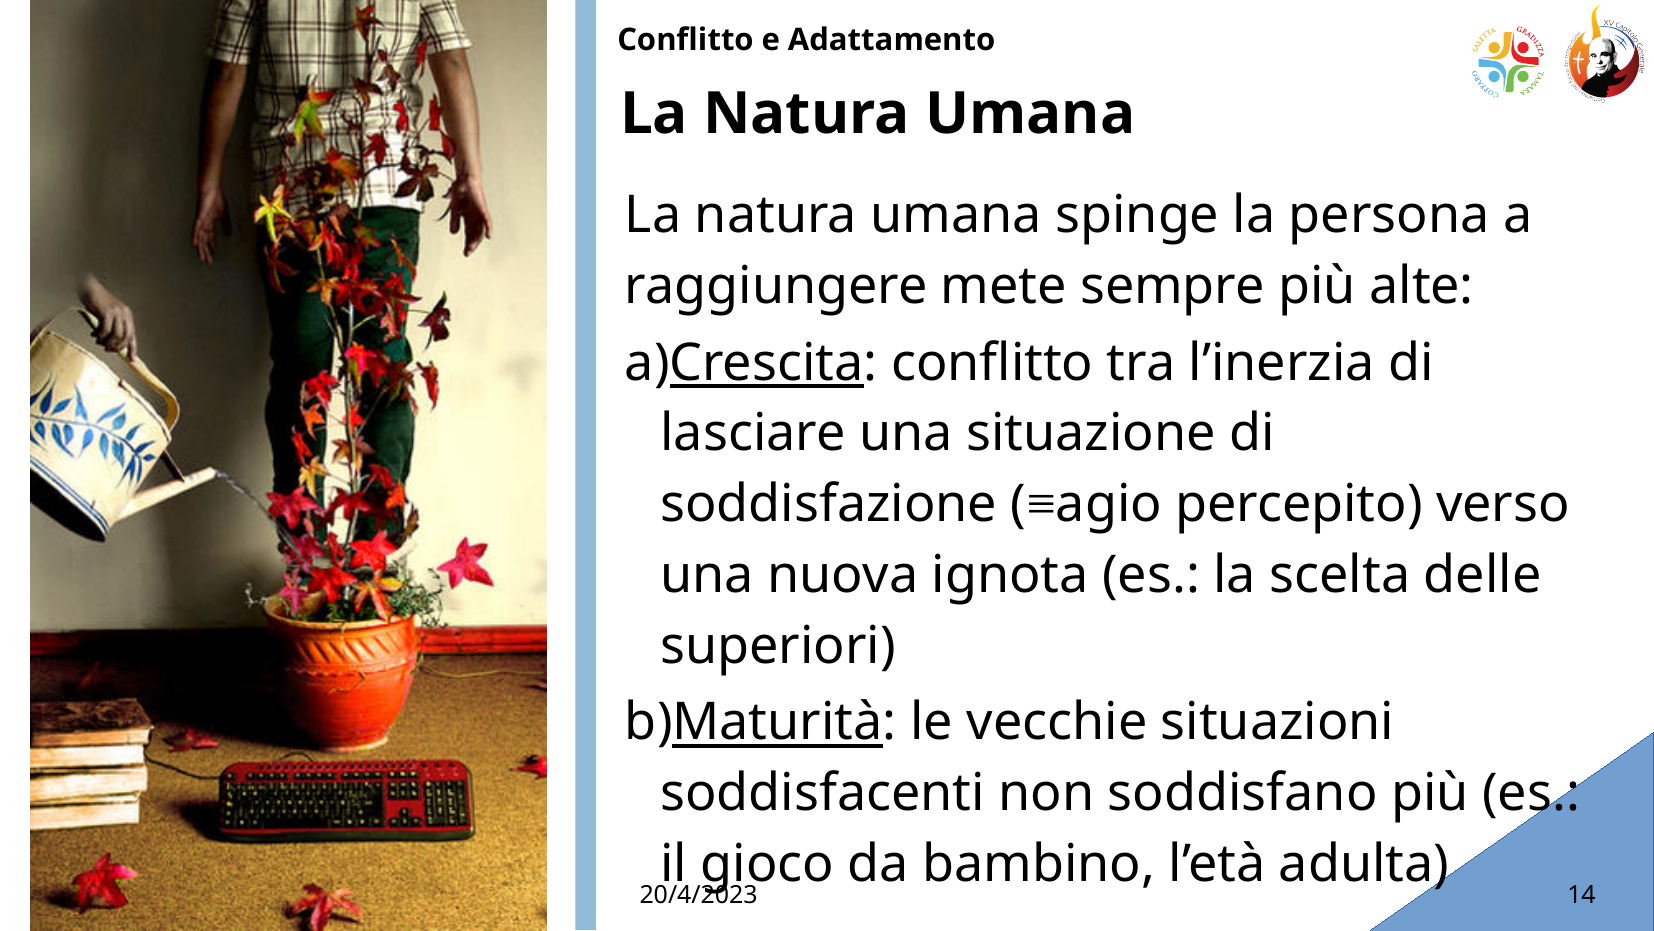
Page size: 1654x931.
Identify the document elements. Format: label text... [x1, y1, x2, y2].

subtitle La natura umana spinge la persona a raggiungere mete sempre più alte: Crescita: conflitto tra l’inerzia di lasciare una situazione di soddisfazione (≡agio percepito) verso una nuova ignota (es.: la scelta delle superiori) Maturità: le vecchie situazioni soddisfacenti non soddisfano più (es.: il gioco da bambino, l’età adulta) [624, 177, 1602, 885]
picture [1563, 4, 1646, 103]
text_box Conflitto e Adattamento [602, 9, 1335, 63]
title La Natura Umana [620, 70, 1617, 142]
picture [30, 0, 547, 931]
